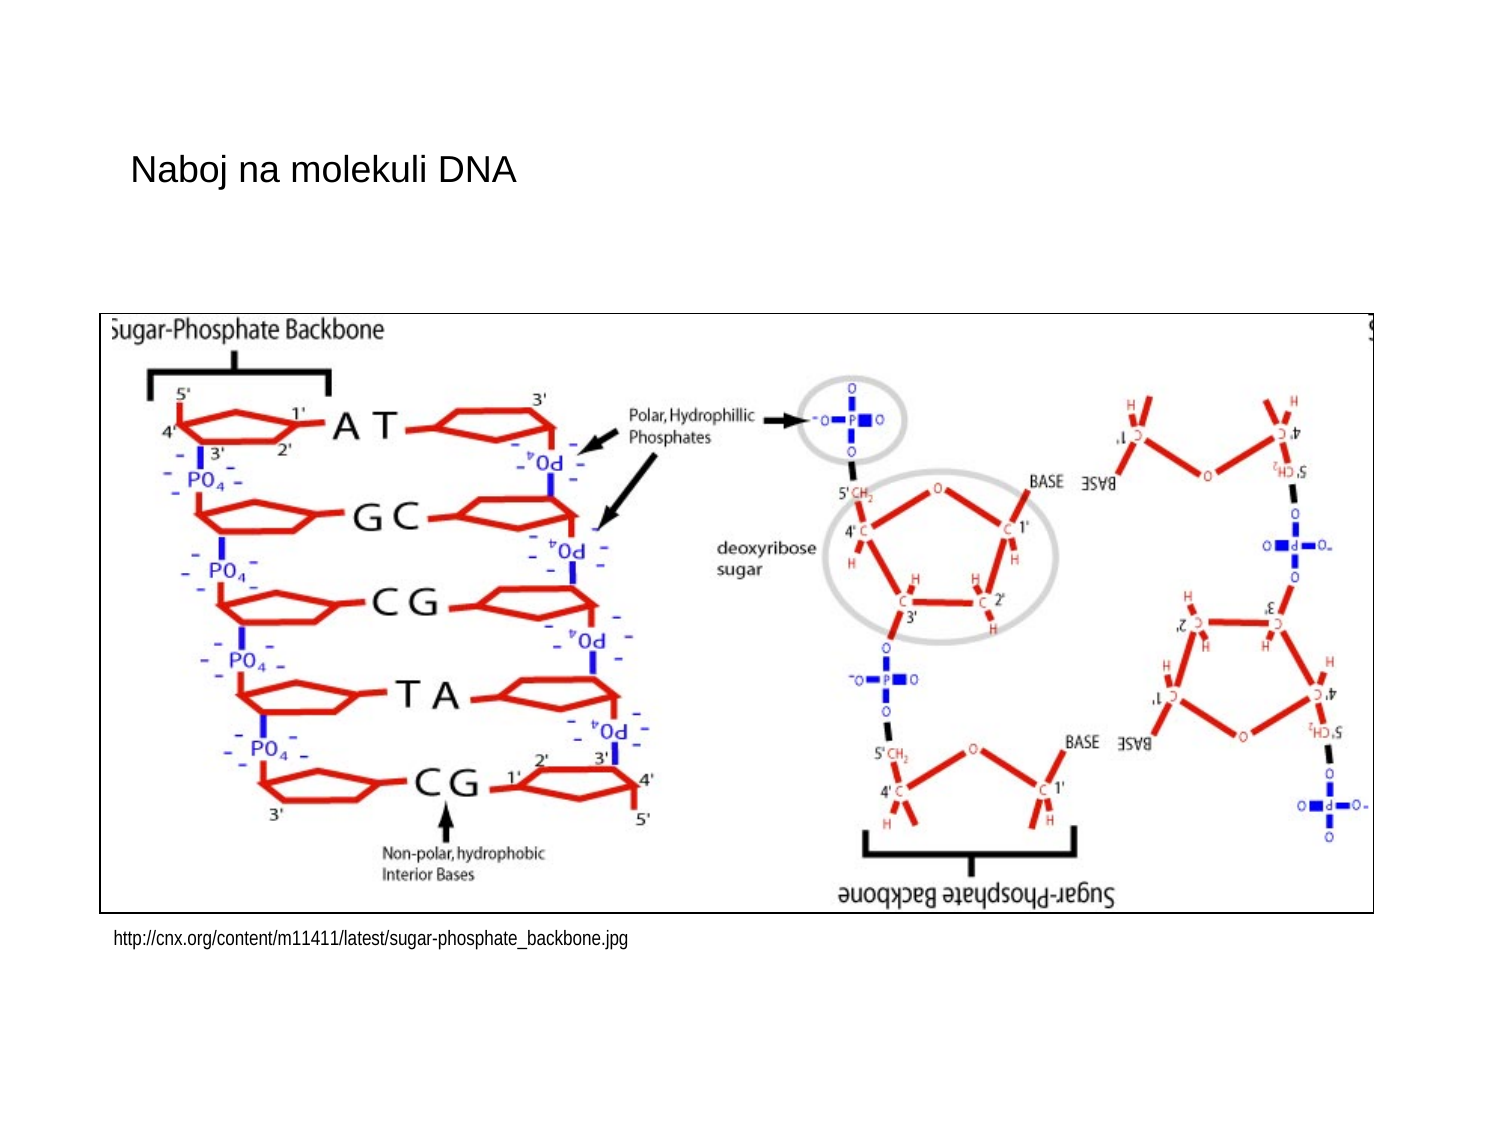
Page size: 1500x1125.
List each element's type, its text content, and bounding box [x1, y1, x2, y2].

picture [100, 314, 1373, 913]
text_box Naboj na molekuli DNA [115, 137, 532, 198]
text_box http://cnx.org/content/m11411/latest/sugar-phosphate_backbone.jpg [98, 916, 644, 958]
